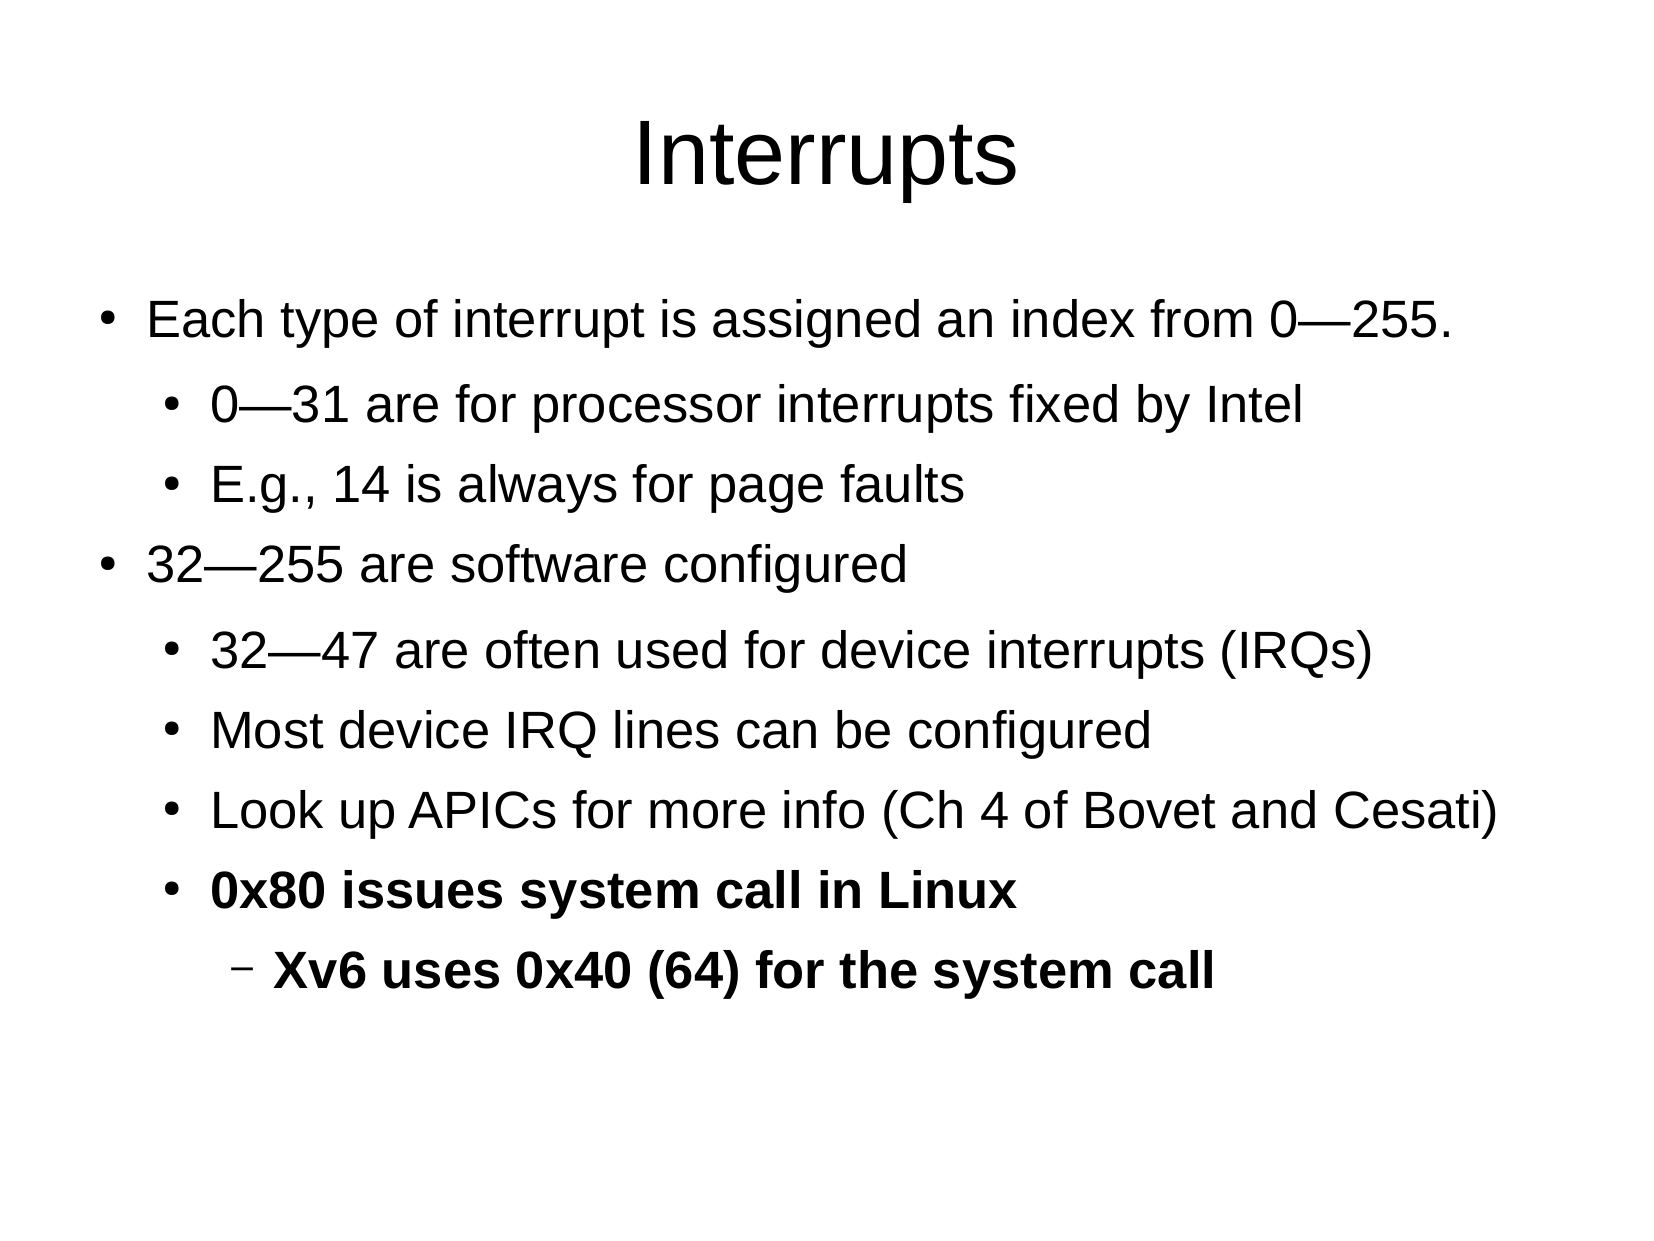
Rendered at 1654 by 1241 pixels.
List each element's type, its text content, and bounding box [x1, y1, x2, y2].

list Each type of interrupt is assigned an index from 0—255. 0—31 are for processor interrupts fixed by Intel E.g., 14 is always for page faults 32—255 are software configured 32—47 are often used for device interrupts (IRQs) Most device IRQ lines can be configured Look up APICs for more info (Ch 4 of Bovet and Cesati) 0x80 issues system call in Linux Xv6 uses 0x40 (64) for the system call [82, 290, 1571, 1013]
title Interrupts [82, 49, 1571, 257]
